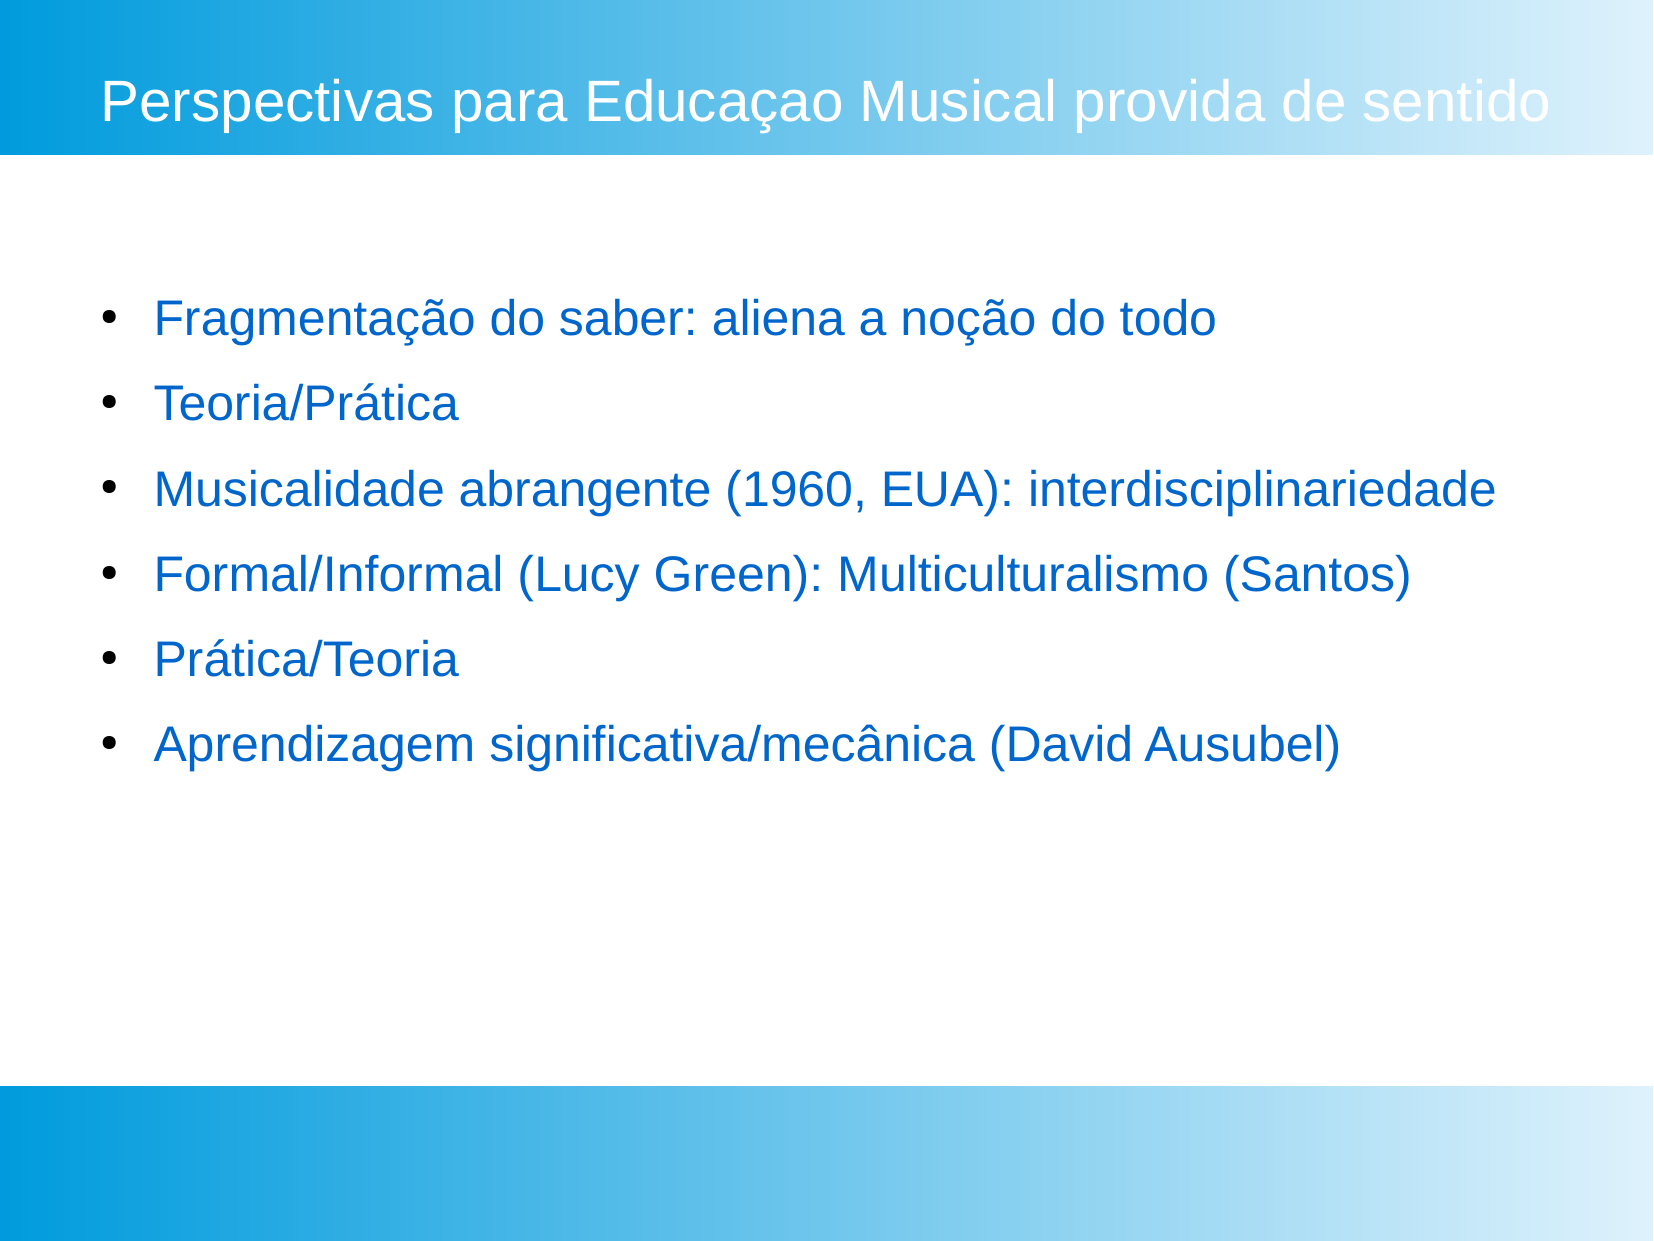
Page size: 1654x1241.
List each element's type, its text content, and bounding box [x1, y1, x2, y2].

list Fragmentação do saber: aliena a noção do todo Teoria/Prática Musicalidade abrangente (1960, EUA): interdisciplinariedade Formal/Informal (Lucy Green): Multiculturalismo (Santos) Prática/Teoria Aprendizagem significativa/mecânica (David Ausubel) [82, 290, 1571, 1010]
title Perspectivas para Educaçao Musical provida de sentido [82, 49, 1571, 154]
